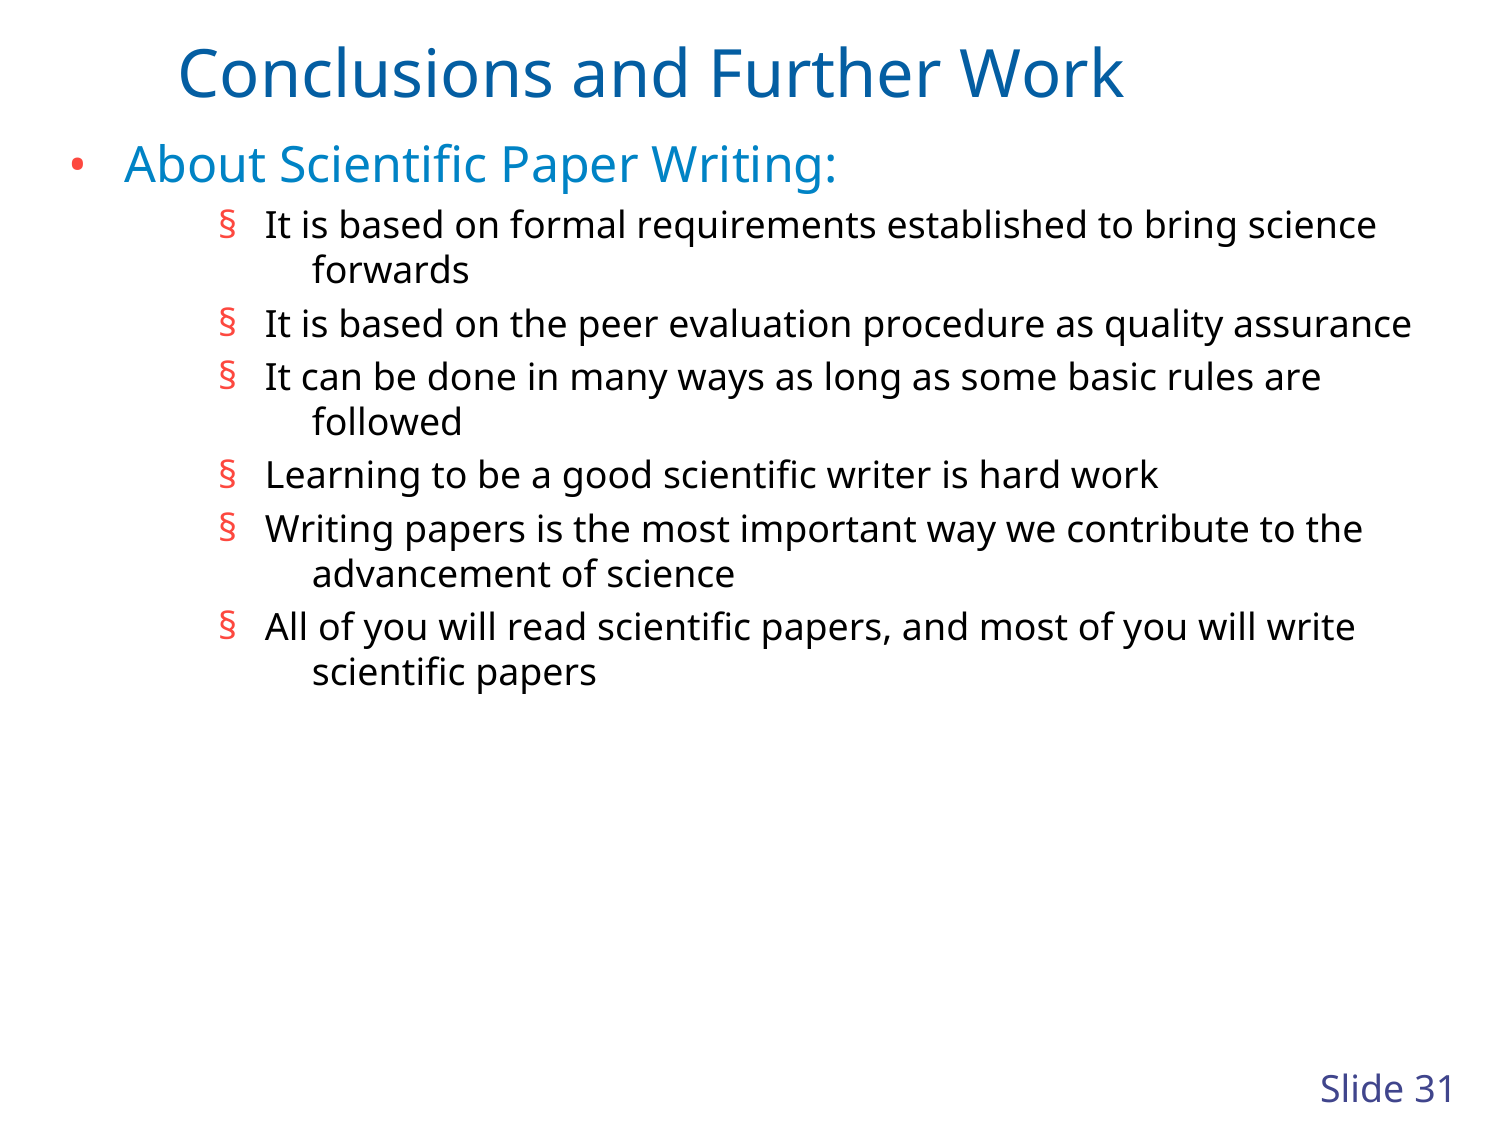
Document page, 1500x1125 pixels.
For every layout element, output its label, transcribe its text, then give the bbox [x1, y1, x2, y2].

title Conclusions and Further Work [162, 23, 1413, 114]
list About Scientific Paper Writing: It is based on formal requirements established to bring science forwards It is based on the peer evaluation procedure as quality assurance It can be done in many ways as long as some basic rules are followed Learning to be a good scientific writer is hard work Writing papers is the most important way we contribute to the advancement of science All of you will read scientific papers, and most of you will write scientific papers [53, 125, 1459, 988]
